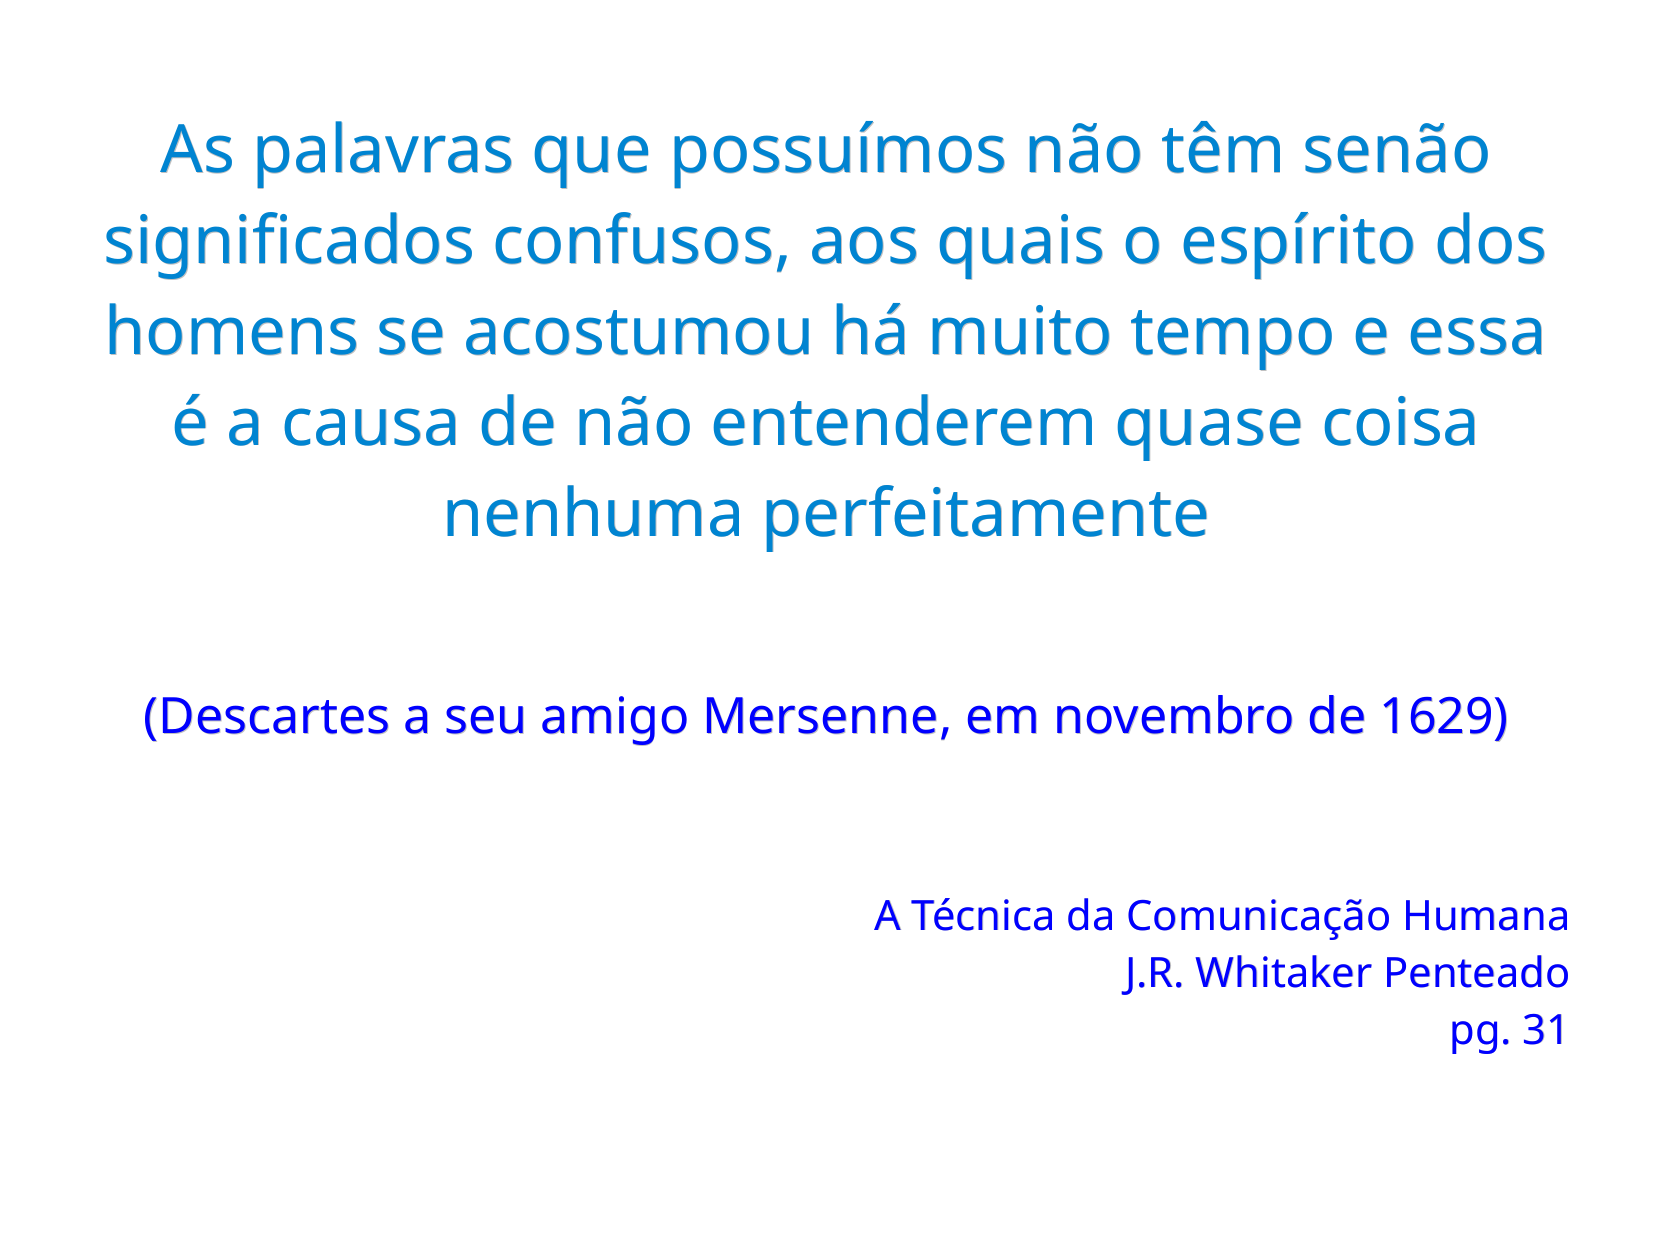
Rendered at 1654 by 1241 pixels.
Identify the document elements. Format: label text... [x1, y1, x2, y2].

subtitle As palavras que possuímos não têm senão significados confusos, aos quais o espírito dos homens se acostumou há muito tempo e essa é a causa de não entenderem quase coisa nenhuma perfeitamente (Descartes a seu amigo Mersenne, em novembro de 1629) A Técnica da Comunicação Humana J.R. Whitaker Penteado pg. 31 [82, 49, 1571, 1109]
